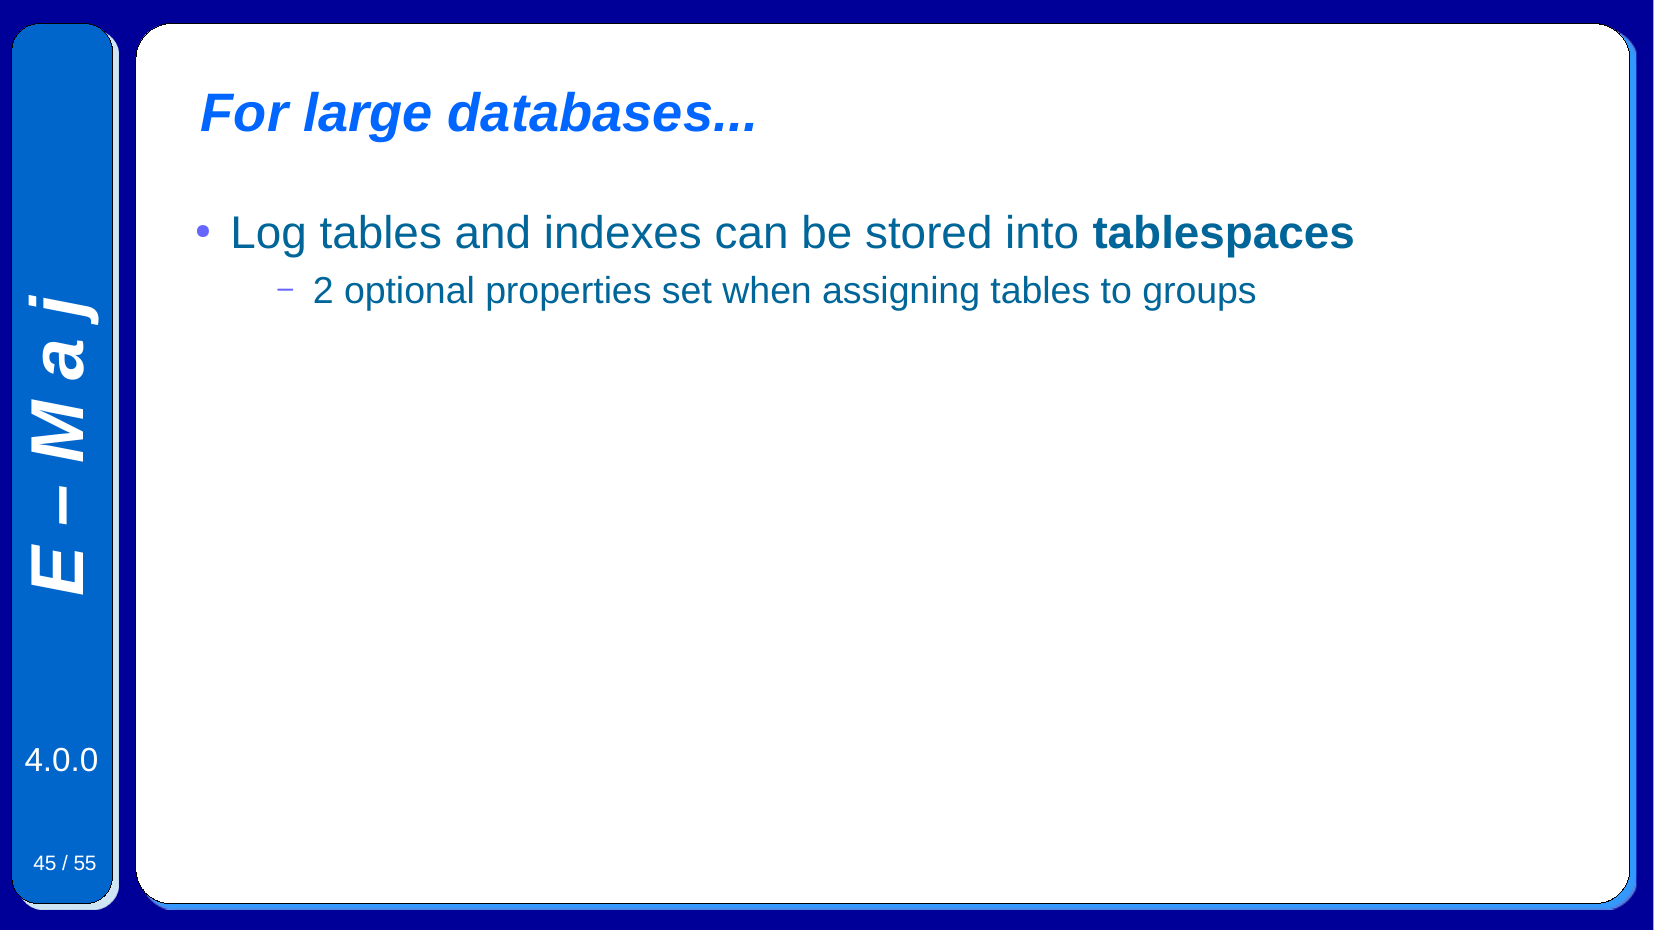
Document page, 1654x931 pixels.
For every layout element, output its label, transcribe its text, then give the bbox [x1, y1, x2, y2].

title For large databases... [200, 34, 1575, 191]
list Log tables and indexes can be stored into tablespaces 2 optional properties set when assigning tables to groups [177, 206, 1587, 827]
